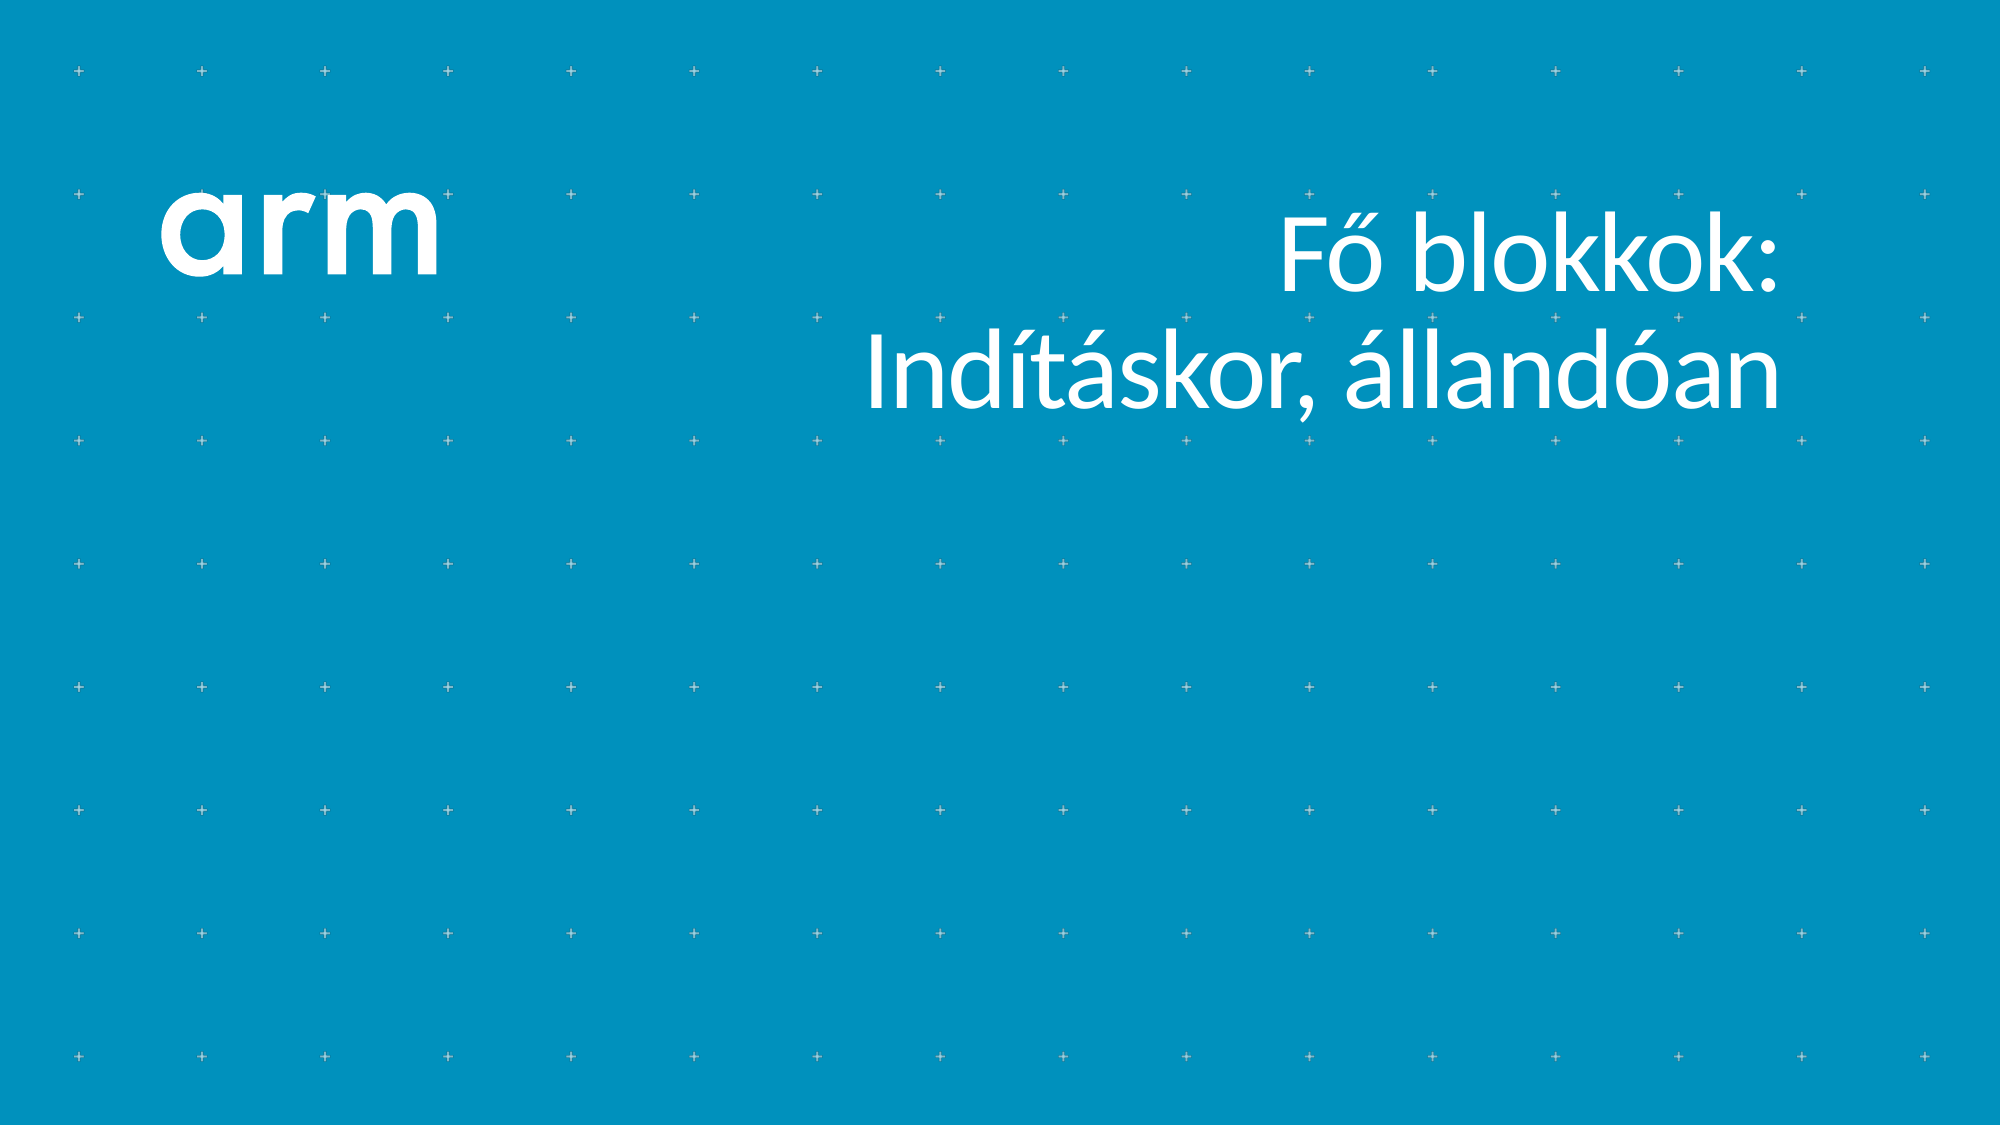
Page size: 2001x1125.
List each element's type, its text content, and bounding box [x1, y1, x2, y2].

title Fő blokkok: Indításkor, állandóan [838, 198, 1839, 448]
